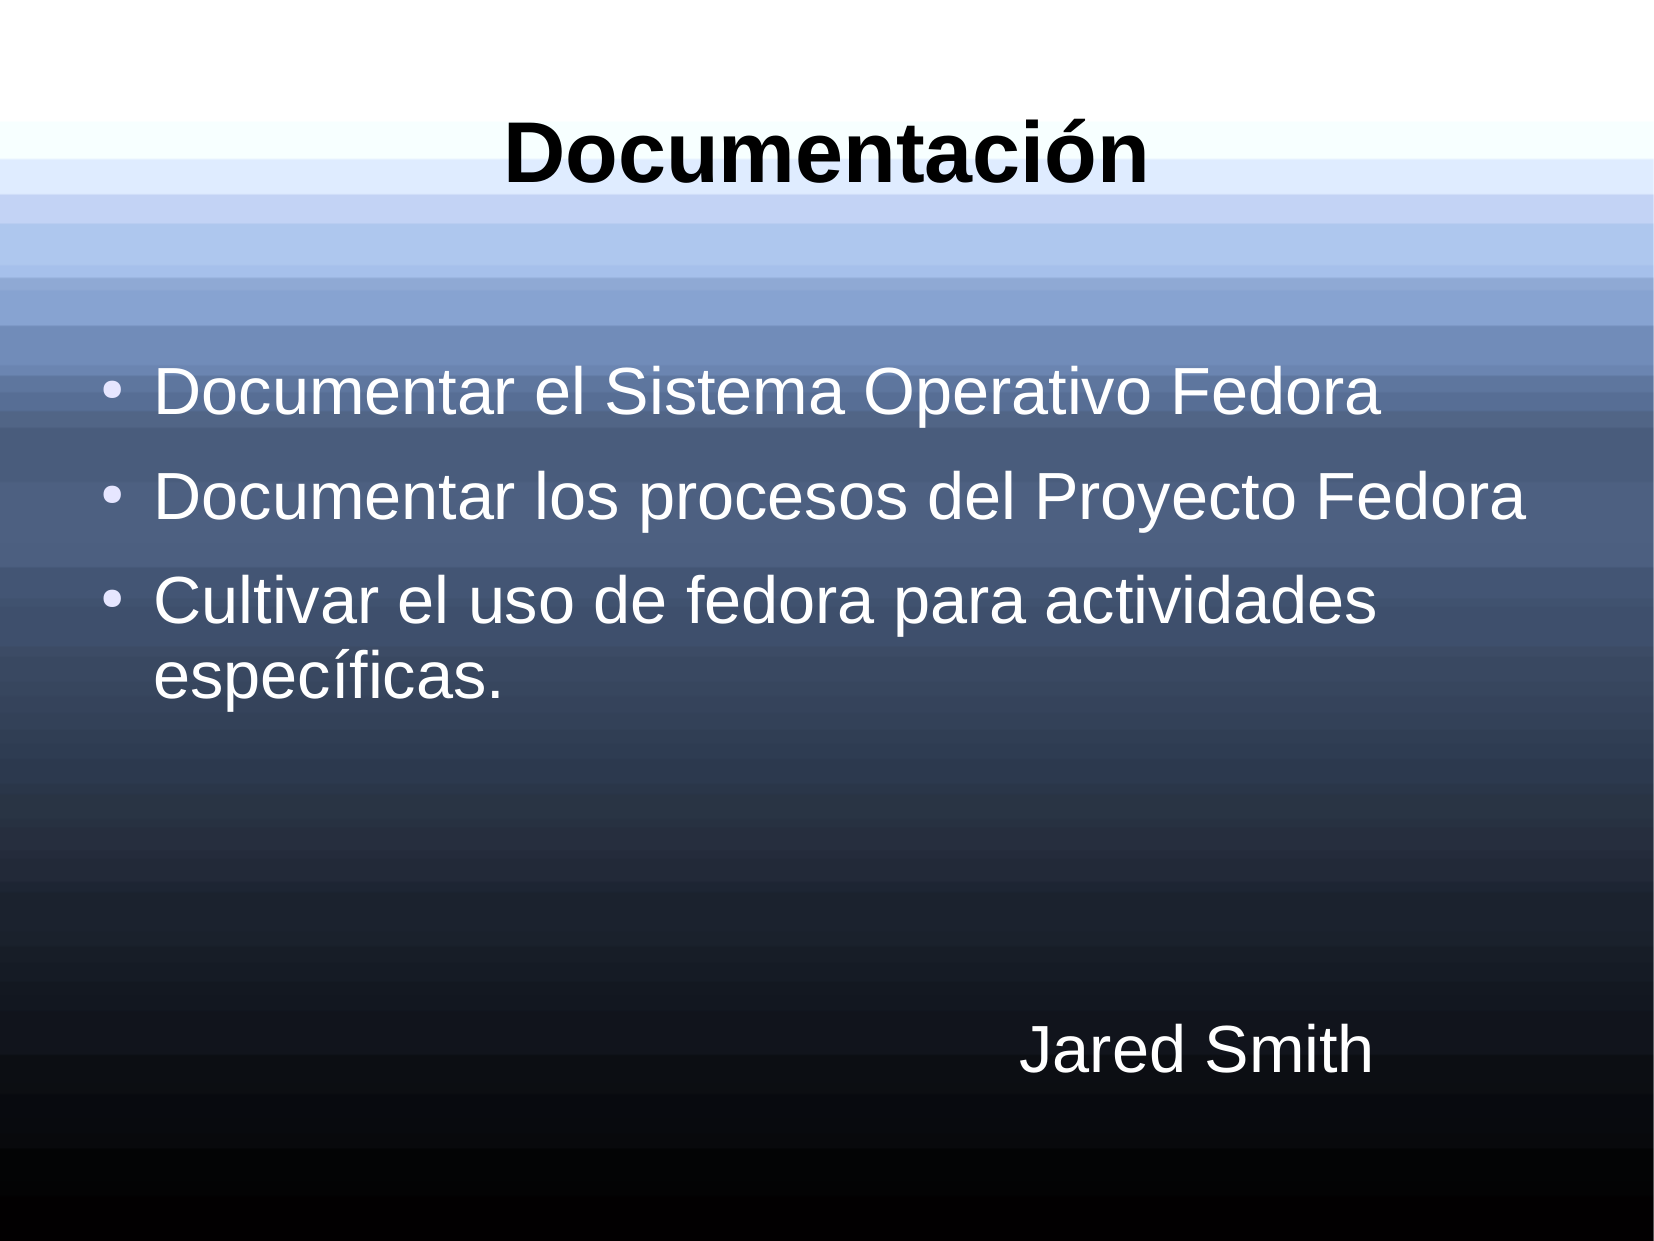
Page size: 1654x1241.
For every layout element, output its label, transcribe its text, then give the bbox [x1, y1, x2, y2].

title Documentación [82, 49, 1571, 257]
text_box Jared Smith [1004, 1004, 1390, 1094]
list Documentar el Sistema Operativo Fedora Documentar los procesos del Proyecto Fedora Cultivar el uso de fedora para actividades específicas. [82, 354, 1571, 1173]
picture [0, 0, 1654, 1241]
